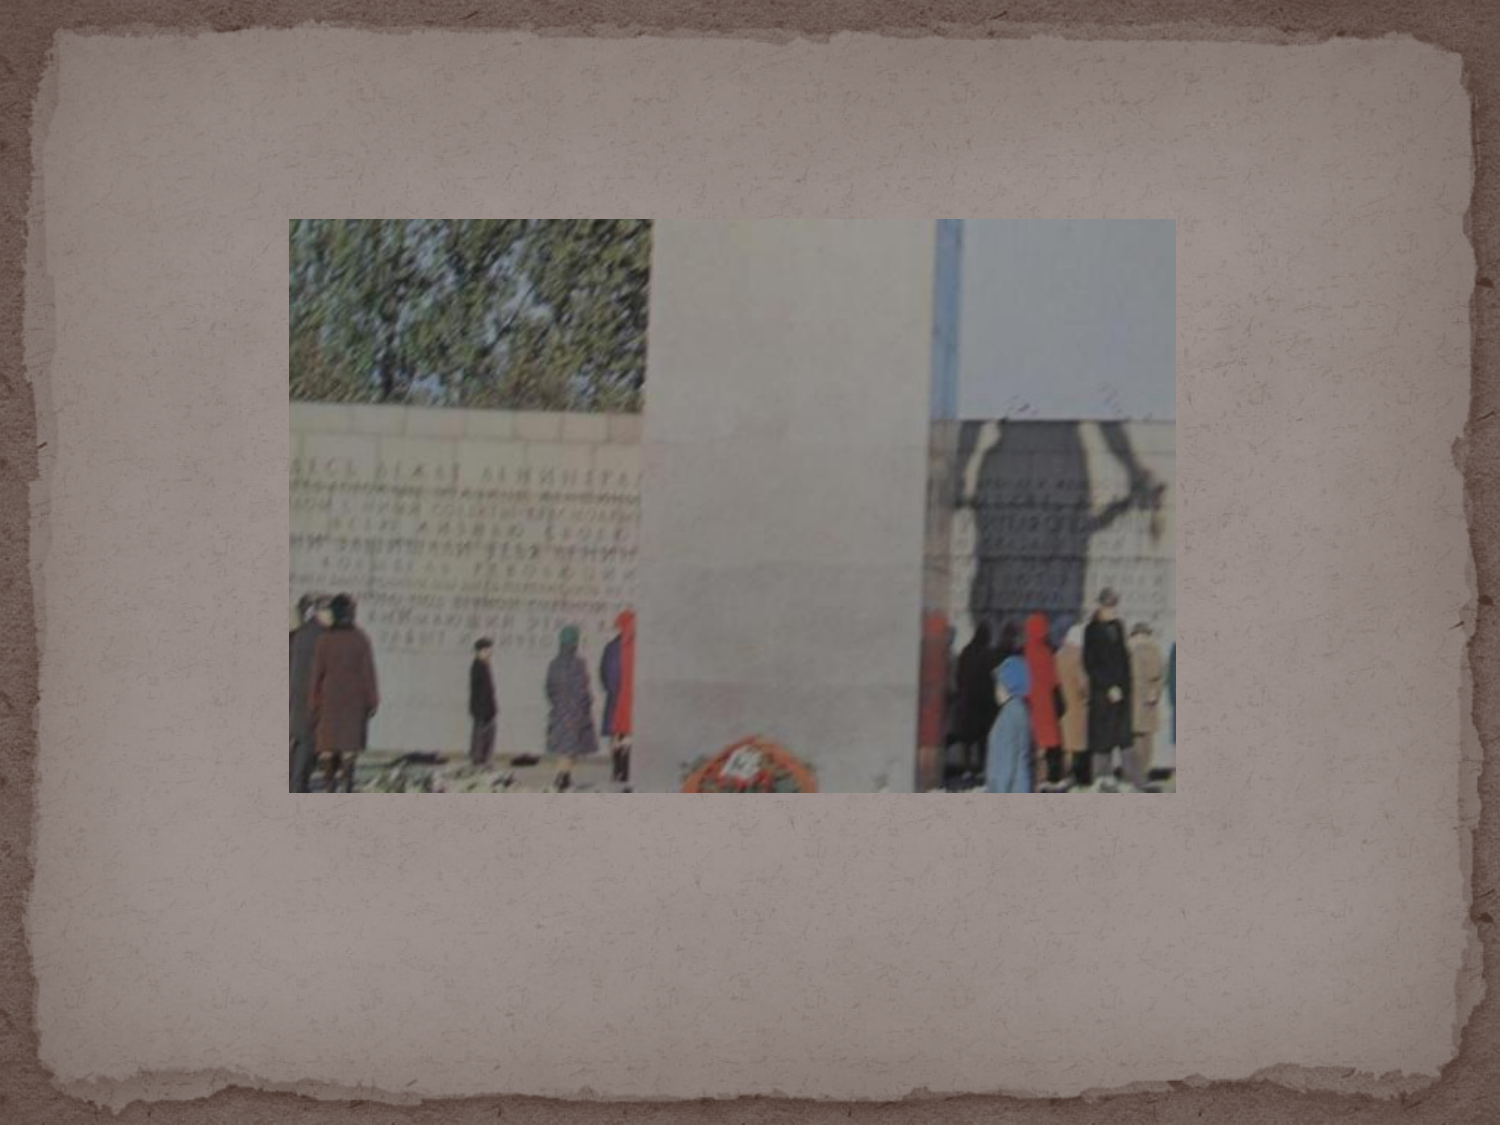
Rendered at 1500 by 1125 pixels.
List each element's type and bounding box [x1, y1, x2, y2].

picture [289, 220, 1176, 793]
